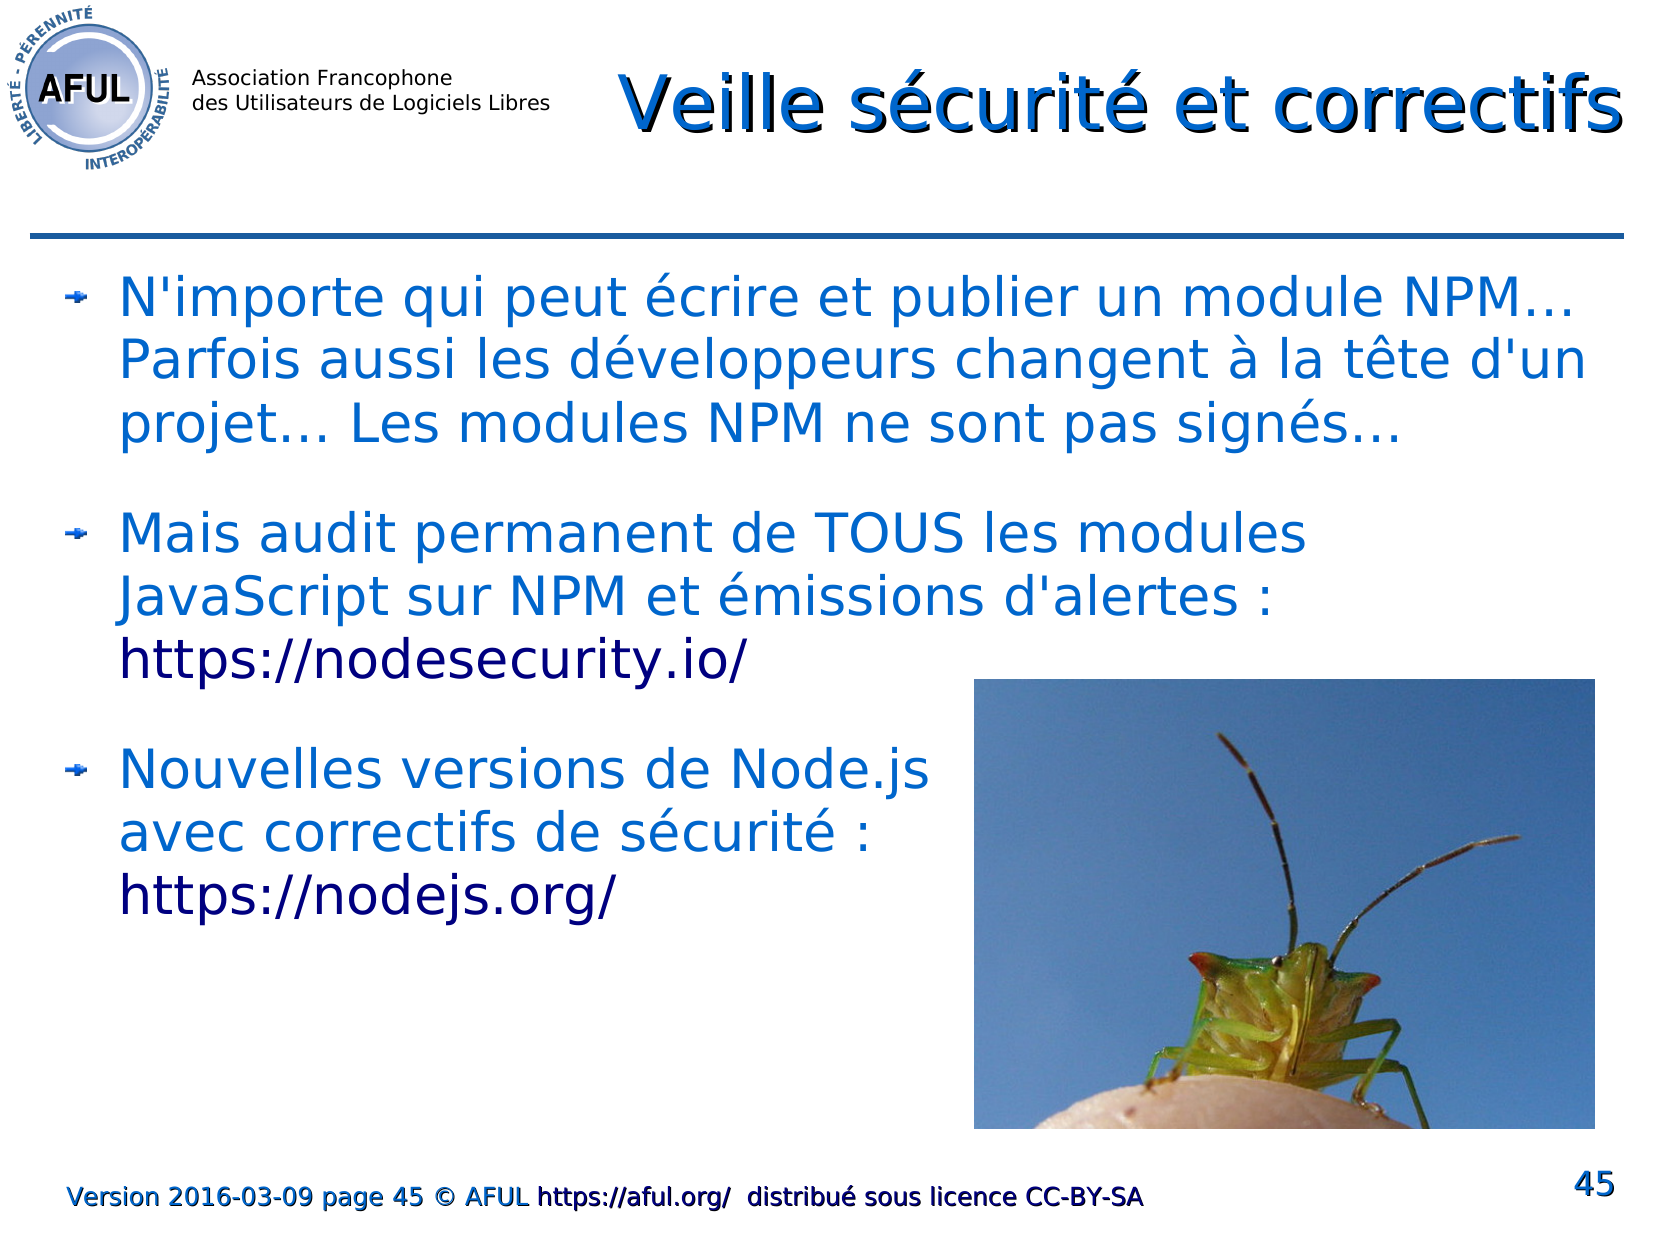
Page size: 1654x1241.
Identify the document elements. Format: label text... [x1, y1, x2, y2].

list N'importe qui peut écrire et publier un module NPM… Parfois aussi les développeurs changent à la tête d'un projet… Les modules NPM ne sont pas signés… Mais audit permanent de TOUS les modules JavaScript sur NPM et émissions d'alertes : https://nodesecurity.io/ Nouvelles versions de Node.js avec correctifs de sécurité : https://nodejs.org/ [47, 265, 1595, 1211]
picture [0, 0, 178, 178]
title Veille sécurité et correctifs [501, 0, 1625, 207]
